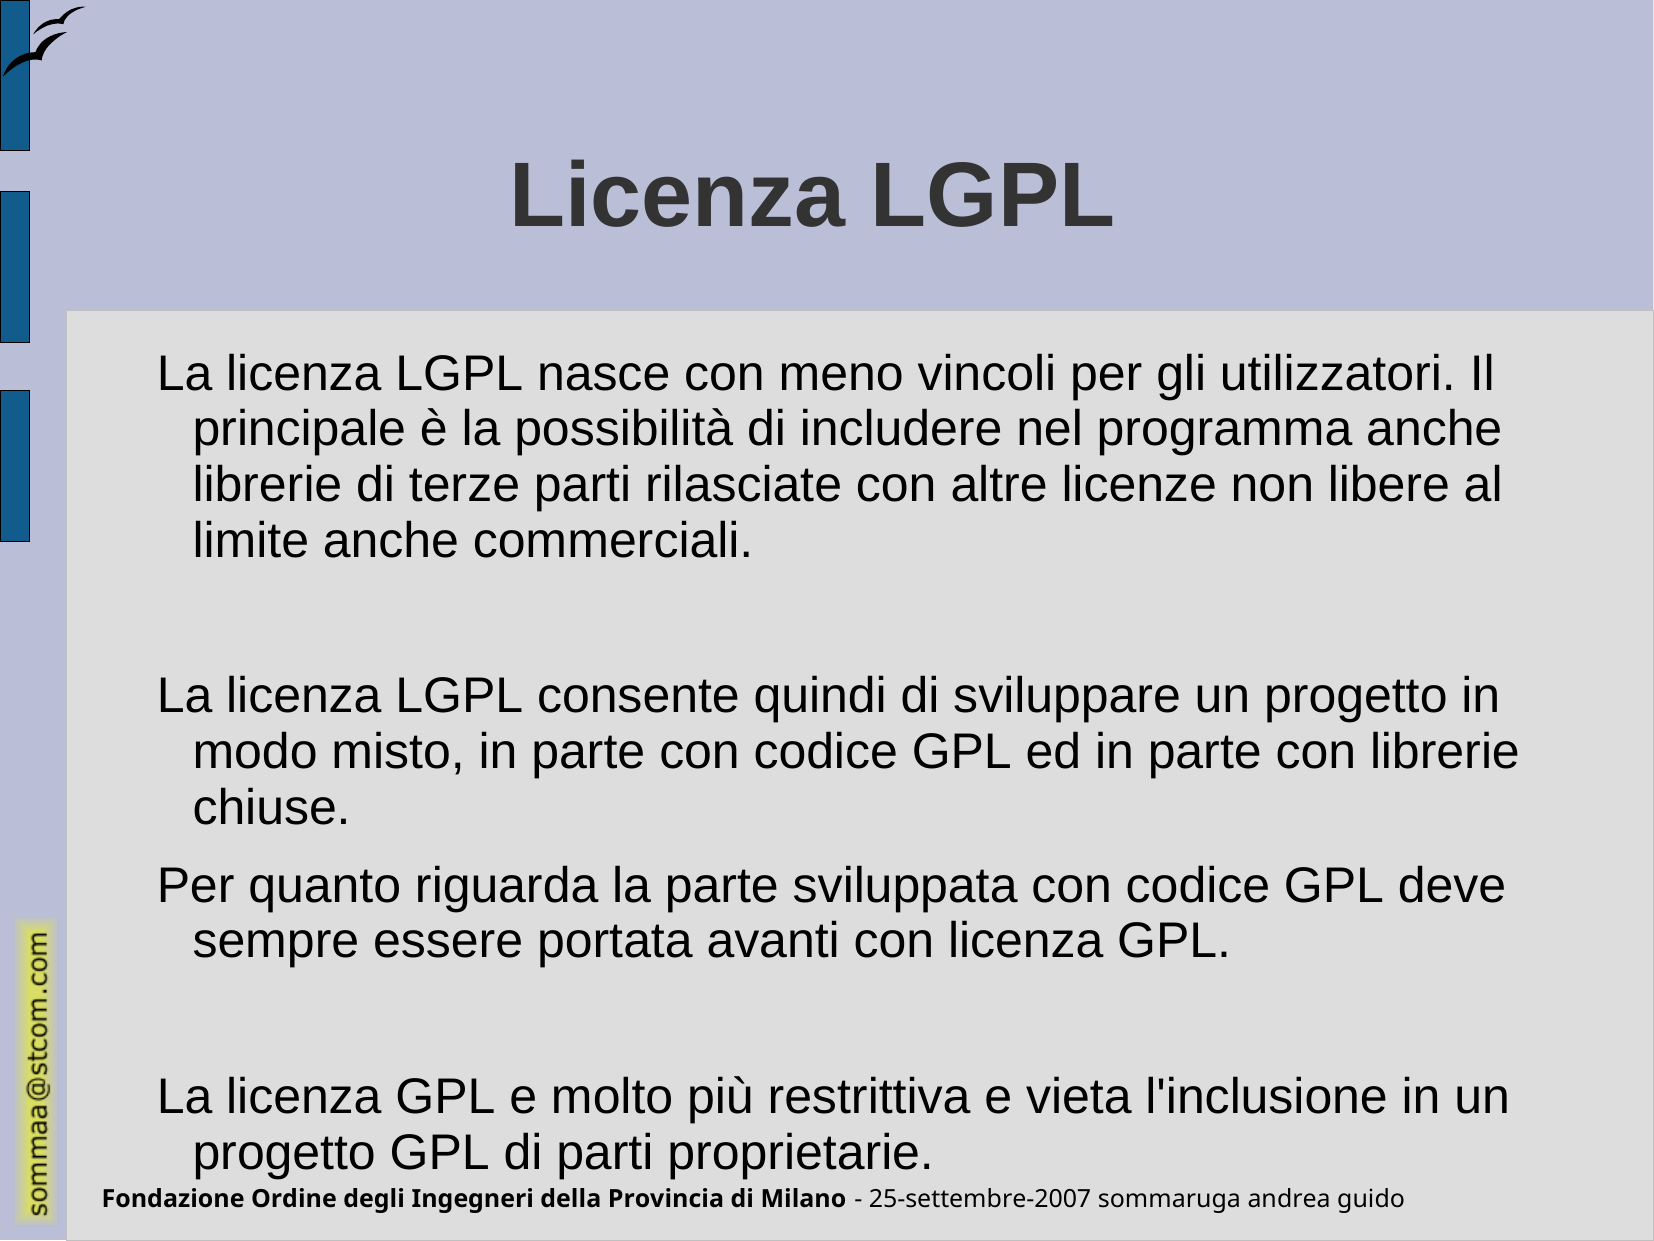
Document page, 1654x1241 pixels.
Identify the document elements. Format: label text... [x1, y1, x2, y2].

list La licenza LGPL nasce con meno vincoli per gli utilizzatori. Il principale è la possibilità di includere nel programma anche librerie di terze parti rilasciate con altre licenze non libere al limite anche commerciali. La licenza LGPL consente quindi di sviluppare un progetto in modo misto, in parte con codice GPL ed in parte con librerie chiuse. Per quanto riguarda la parte sviluppata con codice GPL deve sempre essere portata avanti con licenza GPL. La licenza GPL e molto più restrittiva e vieta l'inclusione in un progetto GPL di parti proprietarie. [121, 344, 1534, 1180]
picture [12, 915, 60, 1228]
title Licenza LGPL [121, 91, 1534, 299]
